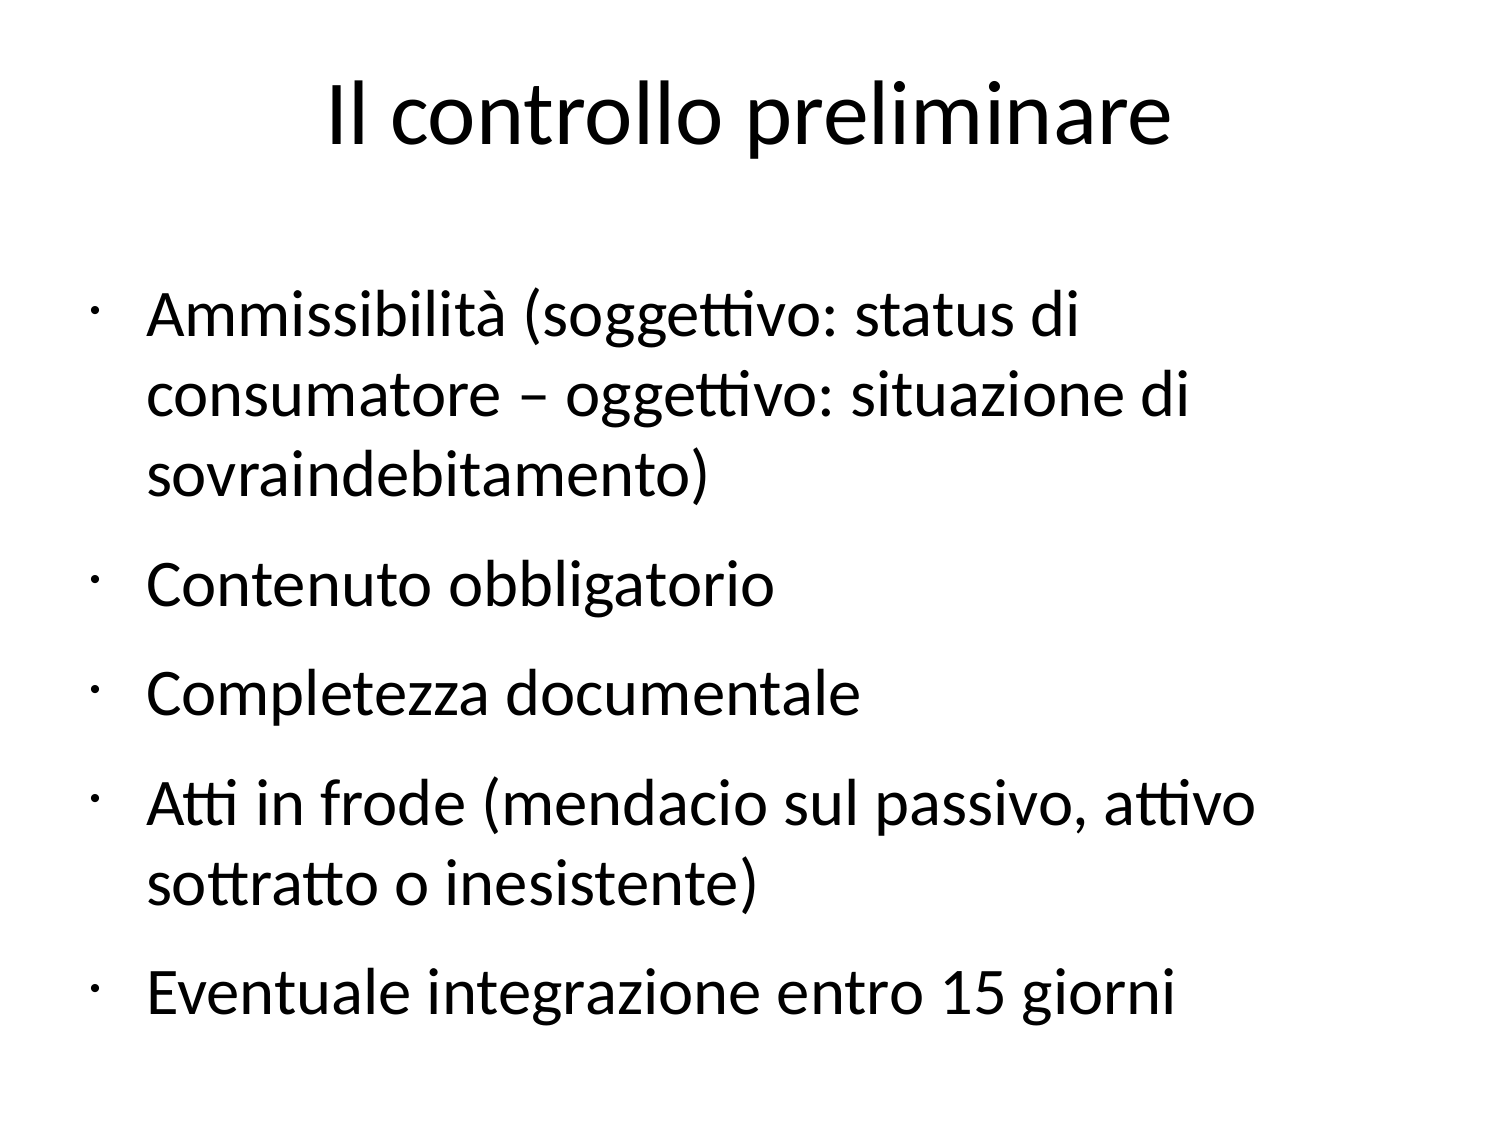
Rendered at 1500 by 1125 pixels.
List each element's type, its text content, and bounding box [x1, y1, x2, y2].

title Il controllo preliminare [75, 45, 1425, 233]
list Ammissibilità (soggettivo: status di consumatore – oggettivo: situazione di sovraindebitamento) Contenuto obbligatorio Completezza documentale Atti in frode (mendacio sul passivo, attivo sottratto o inesistente) Eventuale integrazione entro 15 giorni [75, 262, 1425, 1005]
